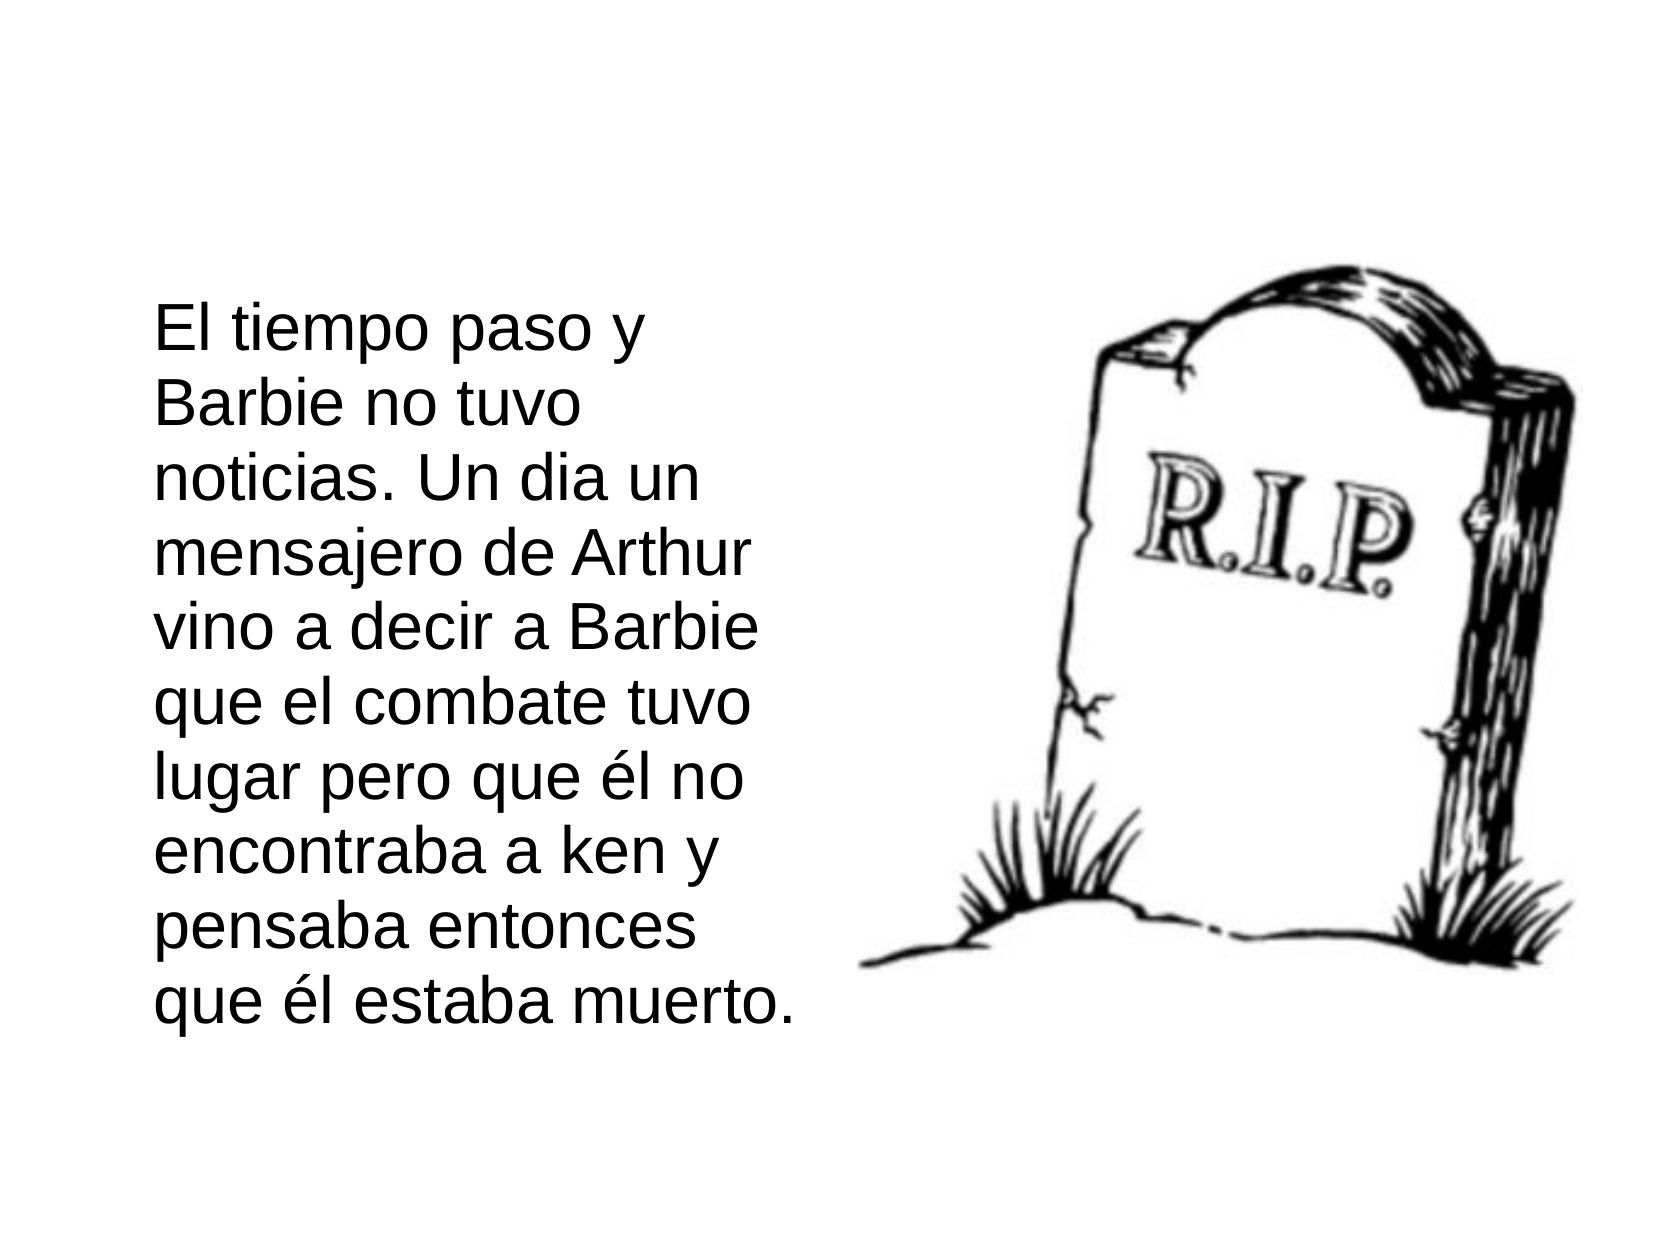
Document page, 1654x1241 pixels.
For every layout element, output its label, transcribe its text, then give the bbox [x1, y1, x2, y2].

list El tiempo paso y Barbie no tuvo noticias. Un dia un mensajero de Arthur vino a decir a Barbie que el combate tuvo lugar pero que él no encontraba a ken y pensaba entonces que él estaba muerto. [82, 290, 809, 1143]
picture [856, 260, 1583, 975]
